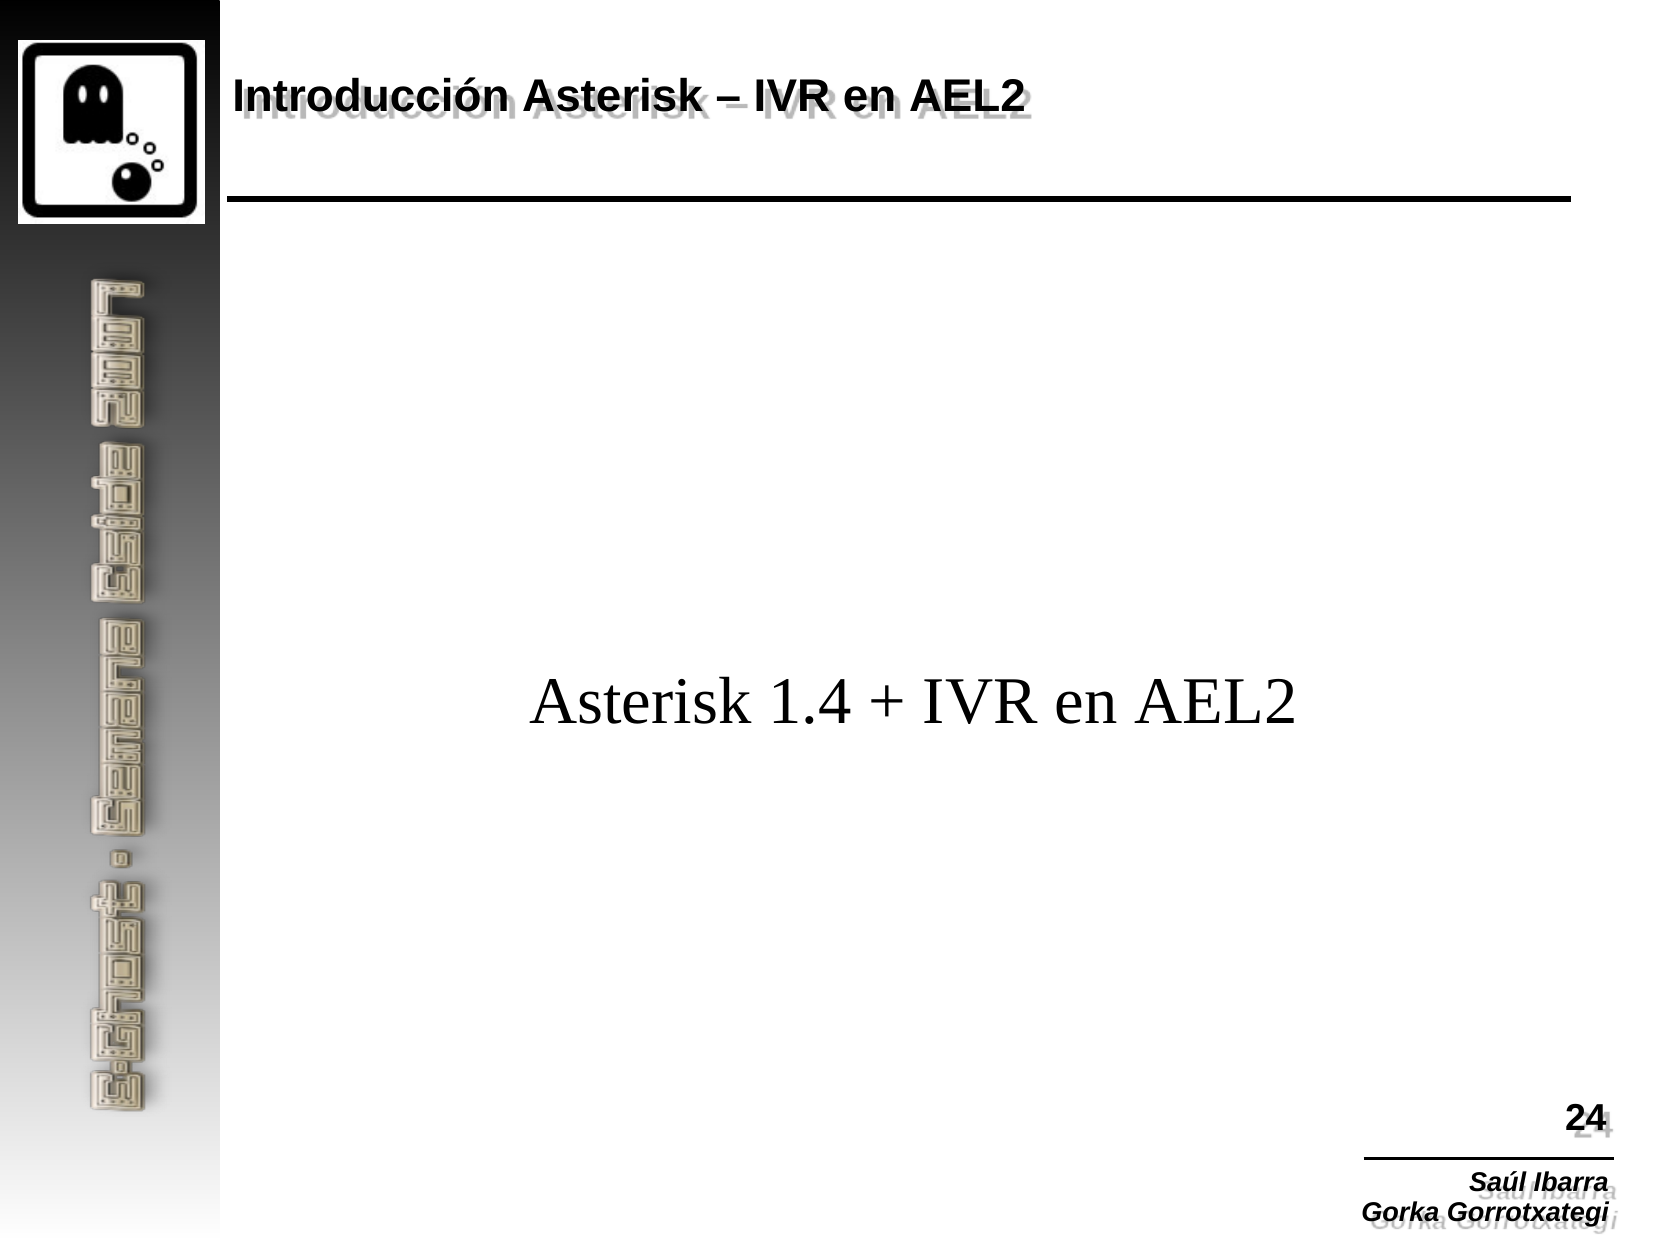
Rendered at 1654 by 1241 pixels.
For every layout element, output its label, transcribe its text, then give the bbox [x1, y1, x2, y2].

picture [18, 40, 205, 224]
picture [51, 250, 180, 1122]
subtitle Asterisk 1.4 + IVR en AEL2 [312, 281, 1516, 1121]
